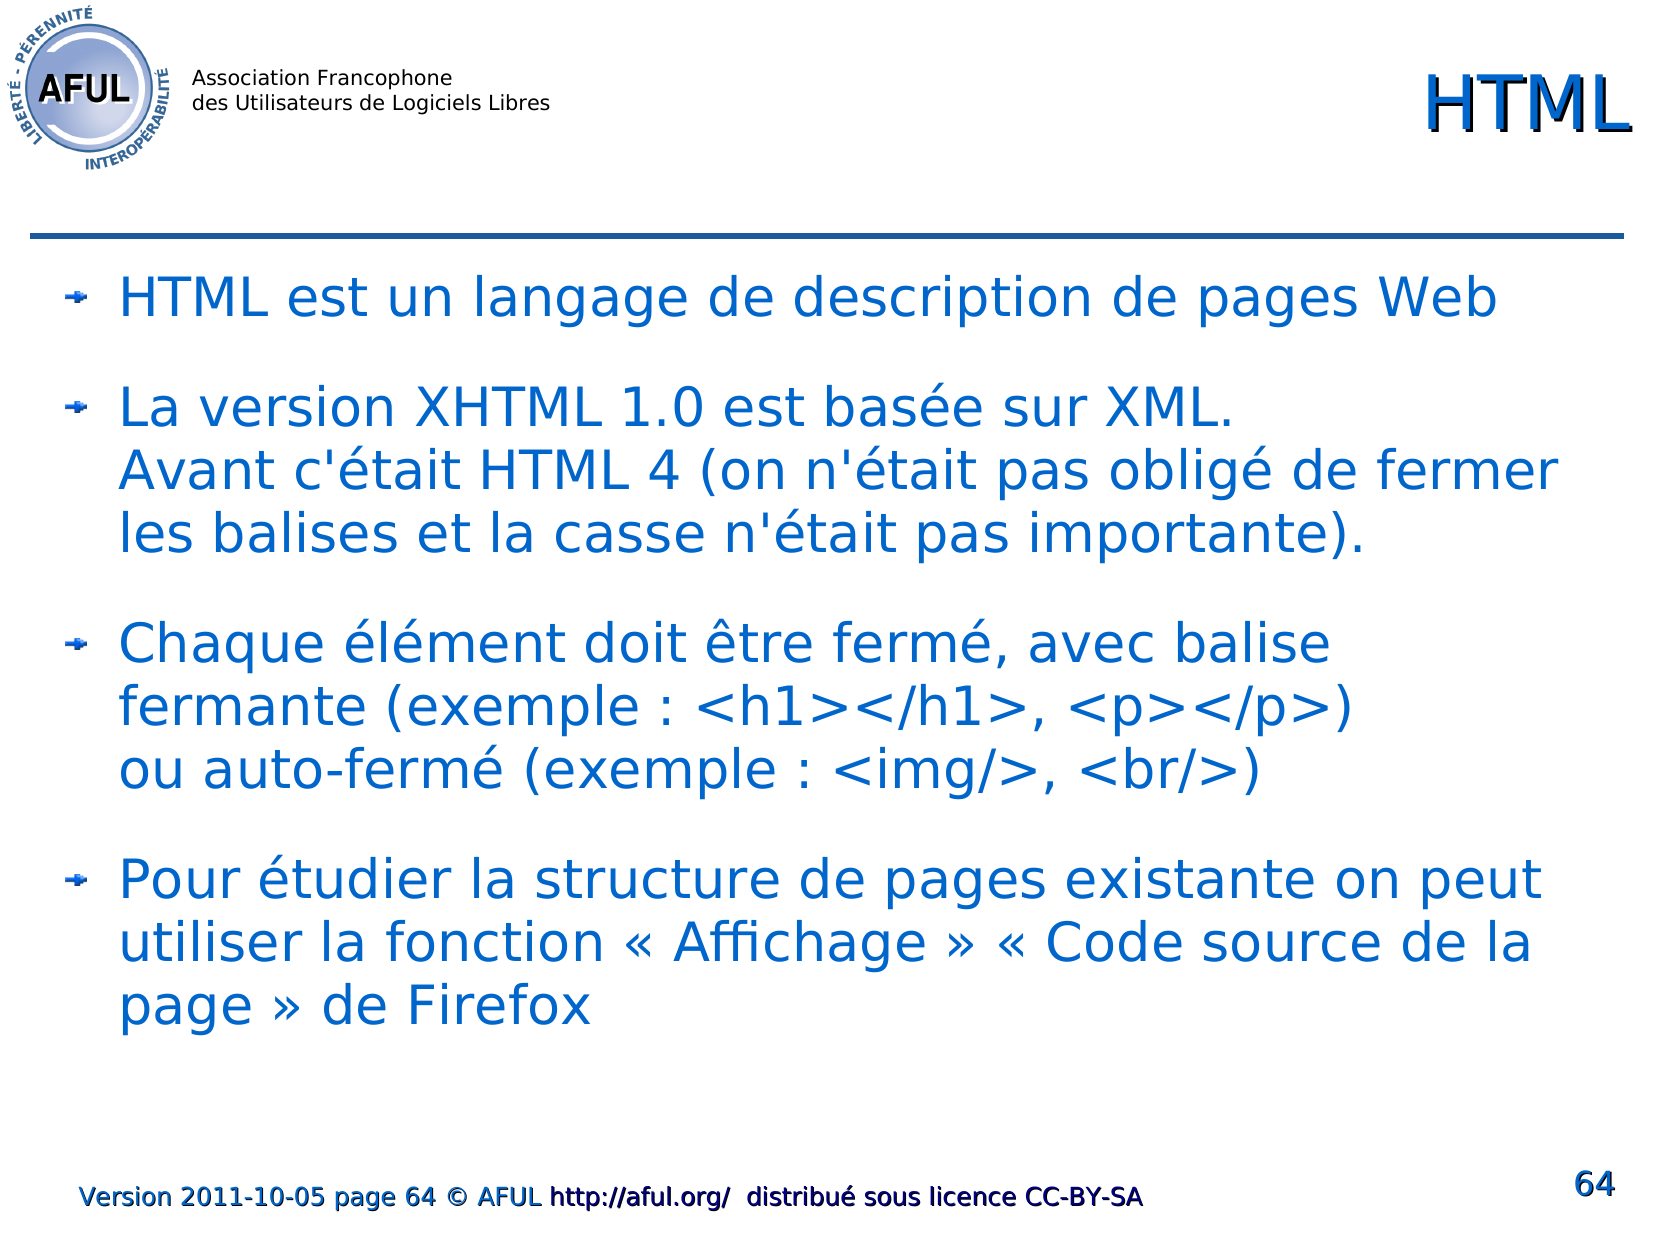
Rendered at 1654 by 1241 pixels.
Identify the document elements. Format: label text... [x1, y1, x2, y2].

picture [0, 0, 178, 178]
list HTML est un langage de description de pages Web La version XHTML 1.0 est basée sur XML. Avant c'était HTML 4 (on n'était pas obligé de fermer les balises et la casse n'était pas importante). Chaque élément doit être fermé, avec balise fermante (exemple : <h1></h1>, <p></p>) ou auto-fermé (exemple : <img/>, <br/>) Pour étudier la structure de pages existante on peut utiliser la fonction « Affichage » « Code source de la page » de Firefox [47, 265, 1595, 1211]
title HTML [507, 0, 1630, 207]
